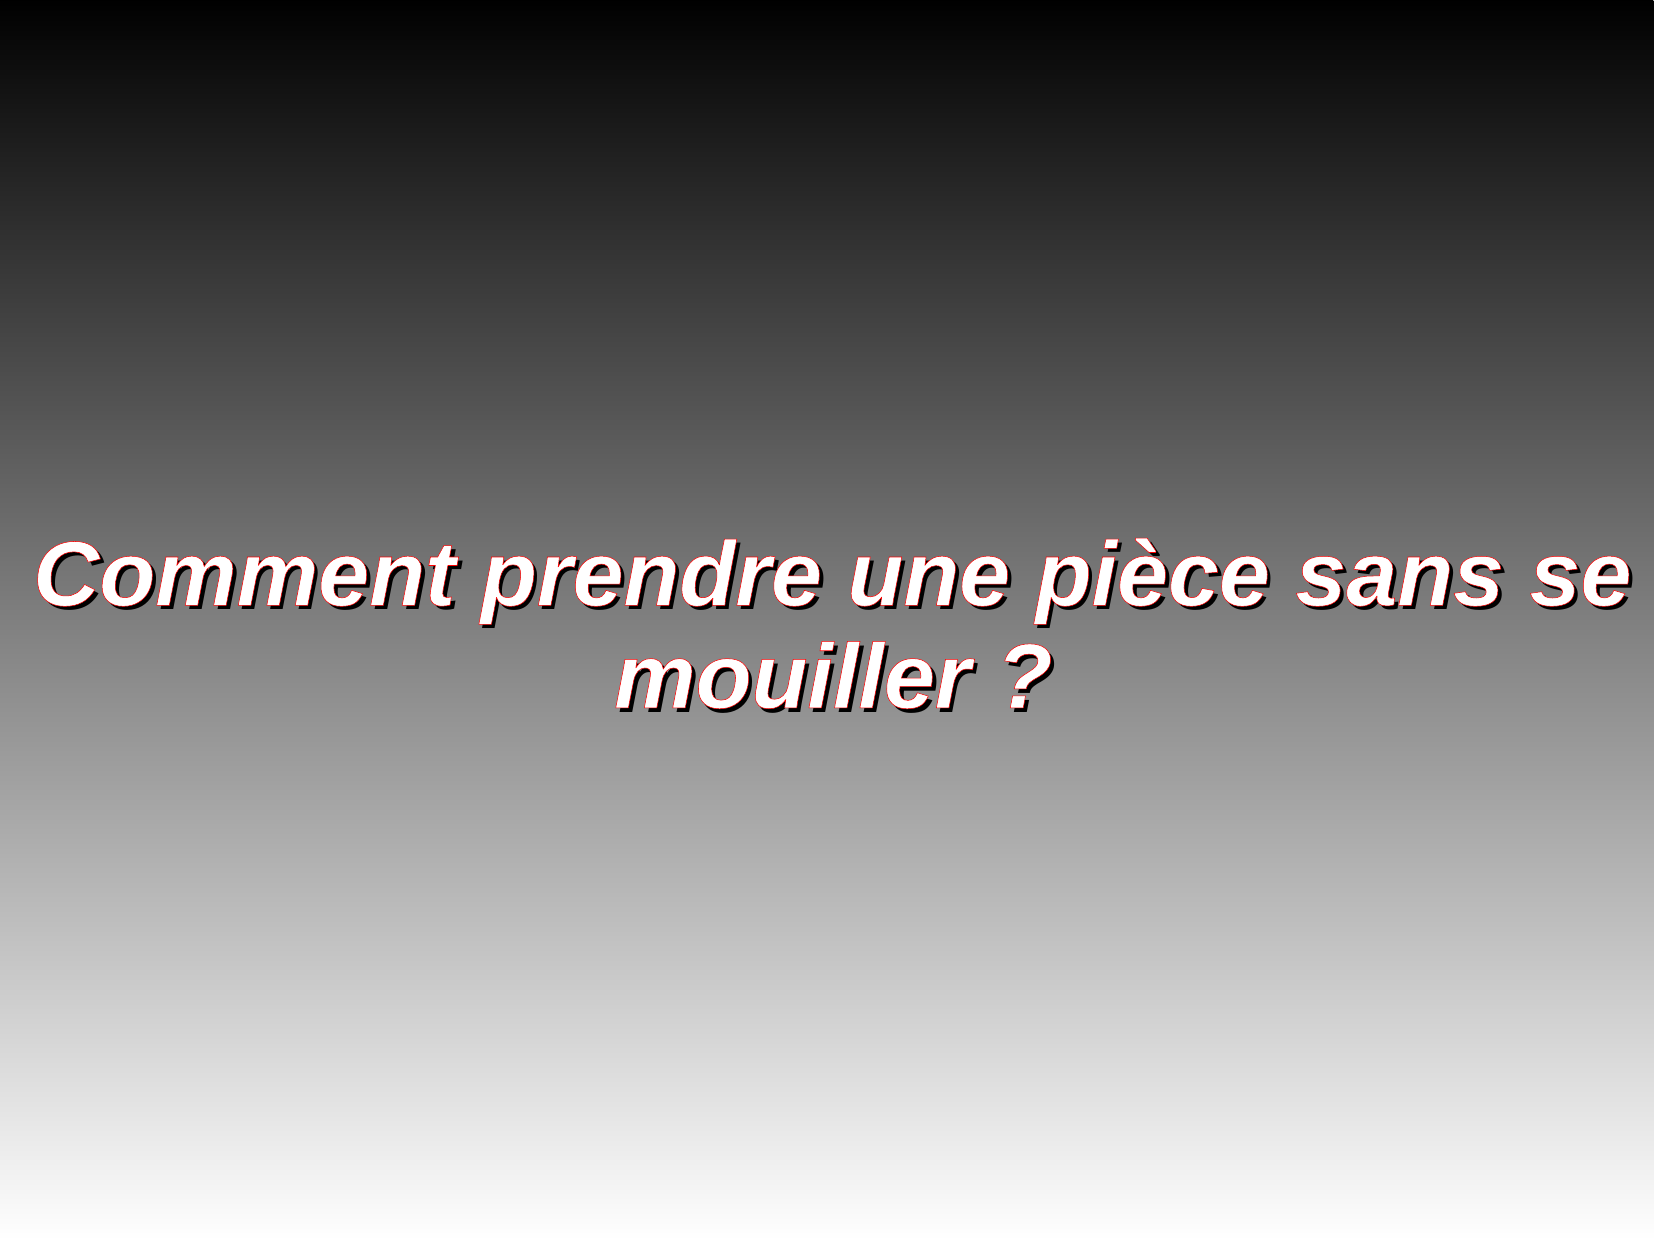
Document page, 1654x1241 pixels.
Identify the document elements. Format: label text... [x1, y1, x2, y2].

text_box Comment prendre une pièce sans se mouiller ? [18, 522, 1649, 728]
